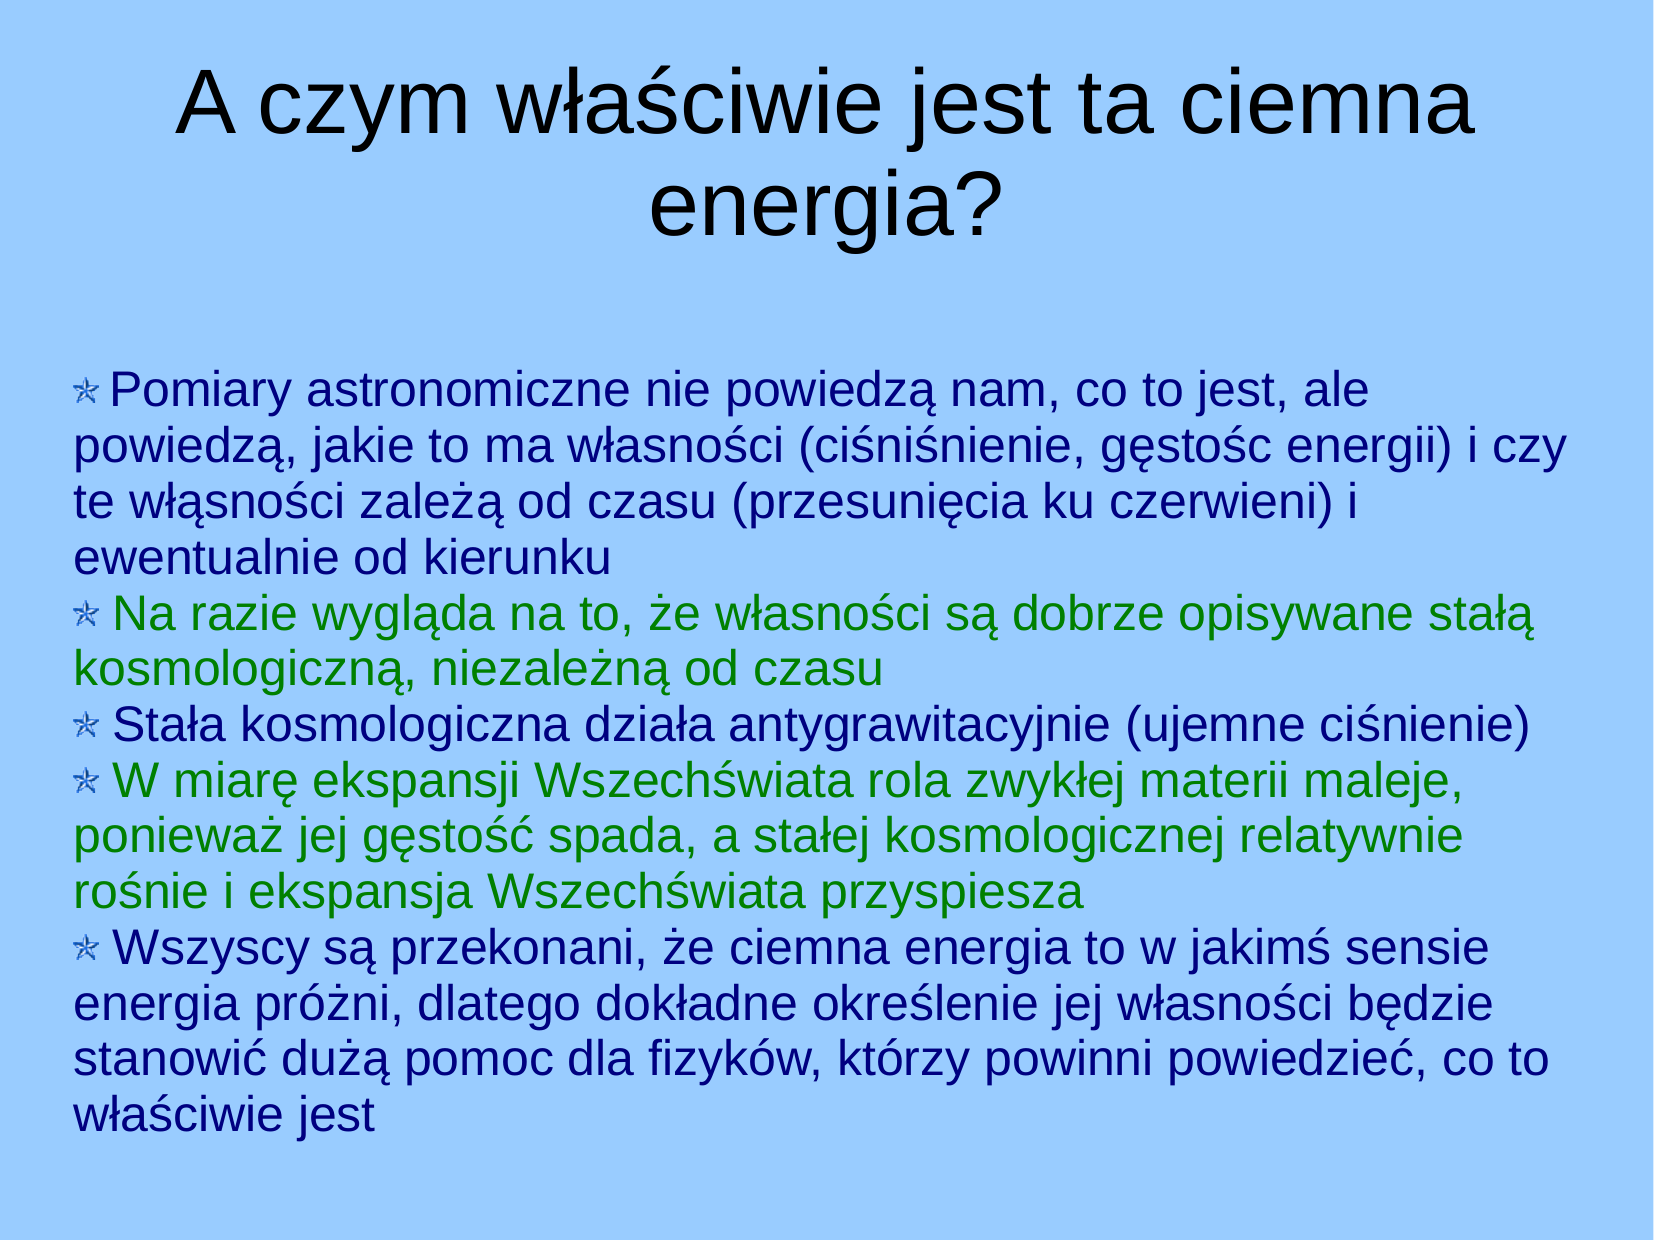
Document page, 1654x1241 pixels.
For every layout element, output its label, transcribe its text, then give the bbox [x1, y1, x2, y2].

title A czym właściwie jest ta ciemna energia? [82, 49, 1571, 257]
text_box Pomiary astronomiczne nie powiedzą nam, co to jest, ale powiedzą, jakie to ma własności (ciśniśnienie, gęstośc energii) i czy te włąsności zależą od czasu (przesunięcia ku czerwieni) i ewentualnie od kierunku Na razie wygląda na to, że własności są dobrze opisywane stałą kosmologiczną, niezależną od czasu Stała kosmologiczna działa antygrawitacyjnie (ujemne ciśnienie) W miarę ekspansji Wszechświata rola zwykłej materii maleje, ponieważ jej gęstość spada, a stałej kosmologicznej relatywnie rośnie i ekspansja Wszechświata przyspiesza Wszyscy są przekonani, że ciemna energia to w jakimś sensie energia próżni, dlatego dokładne określenie jej własności będzie stanowić dużą pomoc dla fizyków, którzy powinni powiedzieć, co to właściwie jest [59, 354, 1595, 1150]
